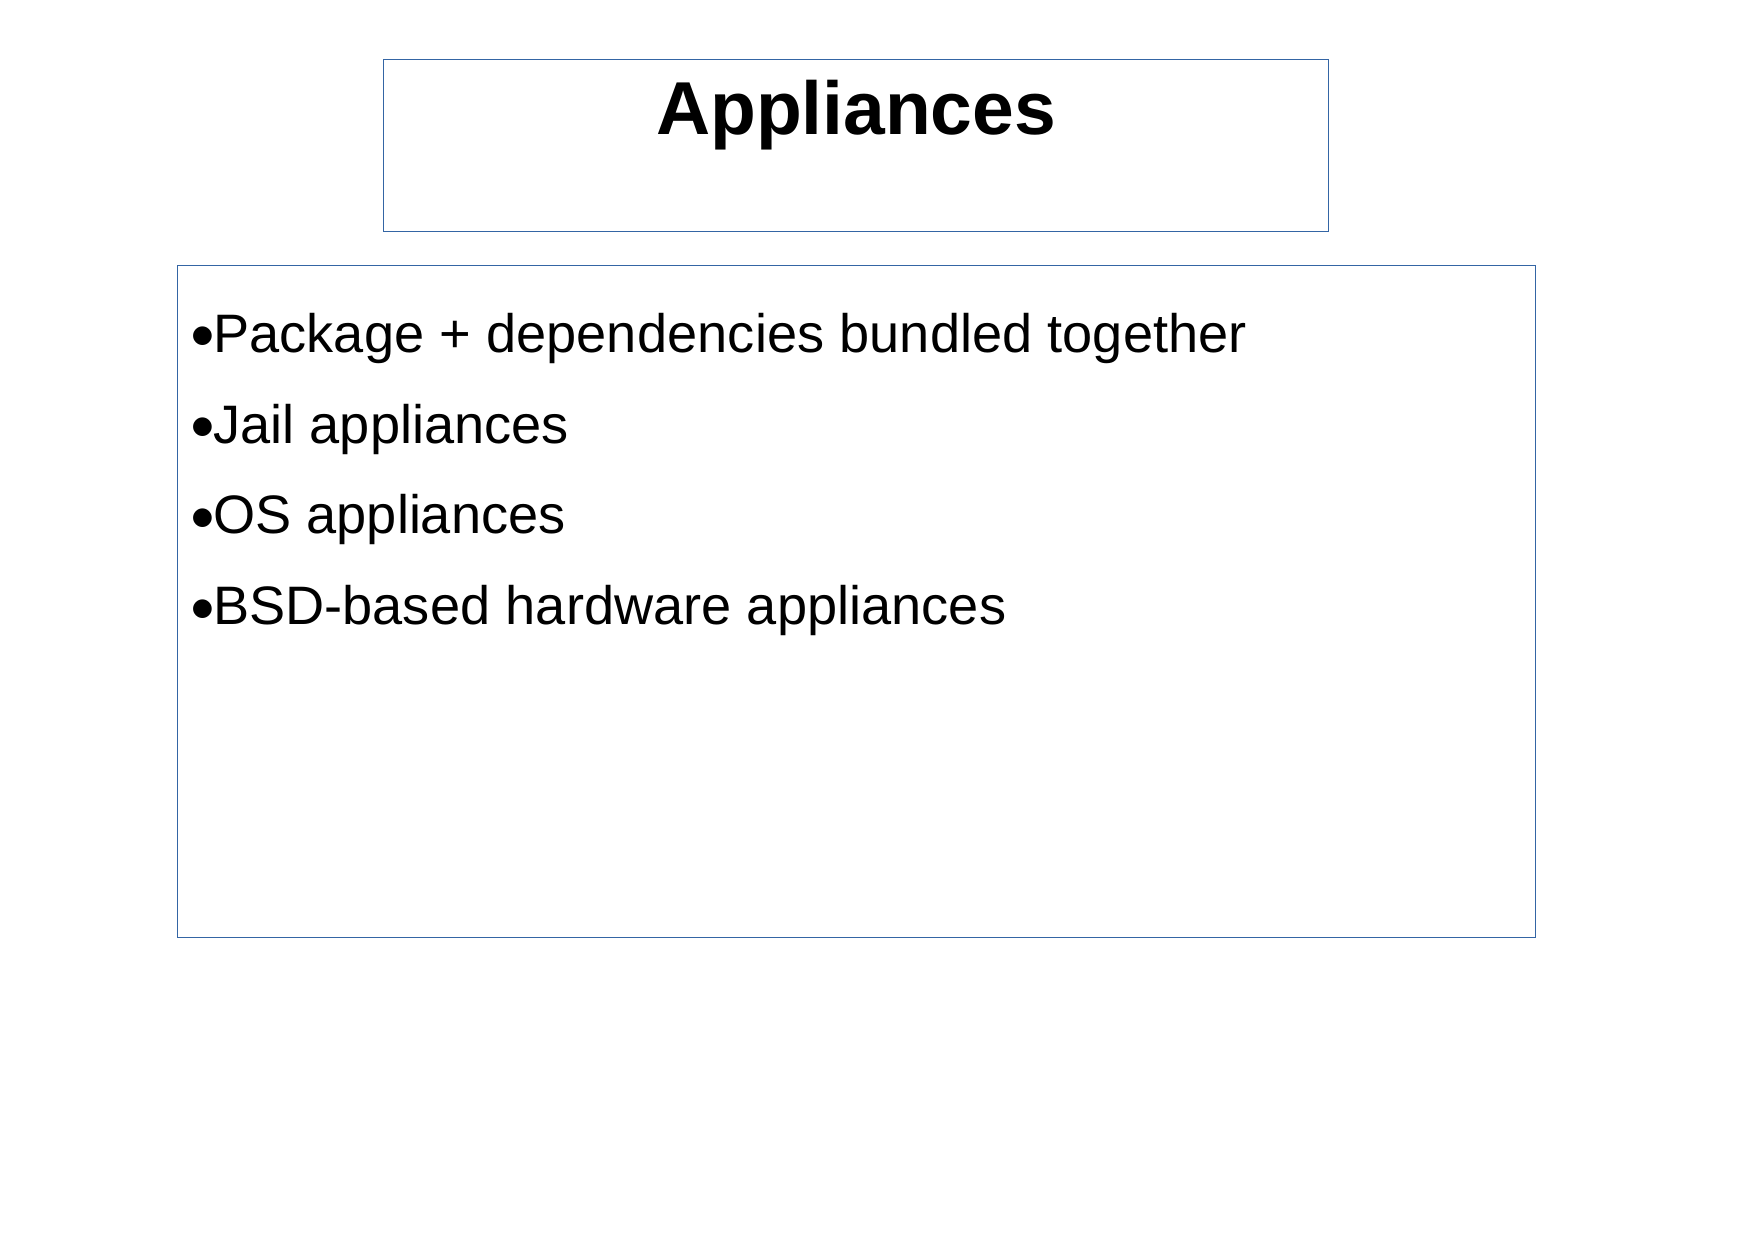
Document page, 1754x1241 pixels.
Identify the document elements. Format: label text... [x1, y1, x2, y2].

text_box Appliances [383, 59, 1329, 232]
text_box Package + dependencies bundled together Jail appliances OS appliances BSD-based hardware appliances [177, 265, 1536, 938]
